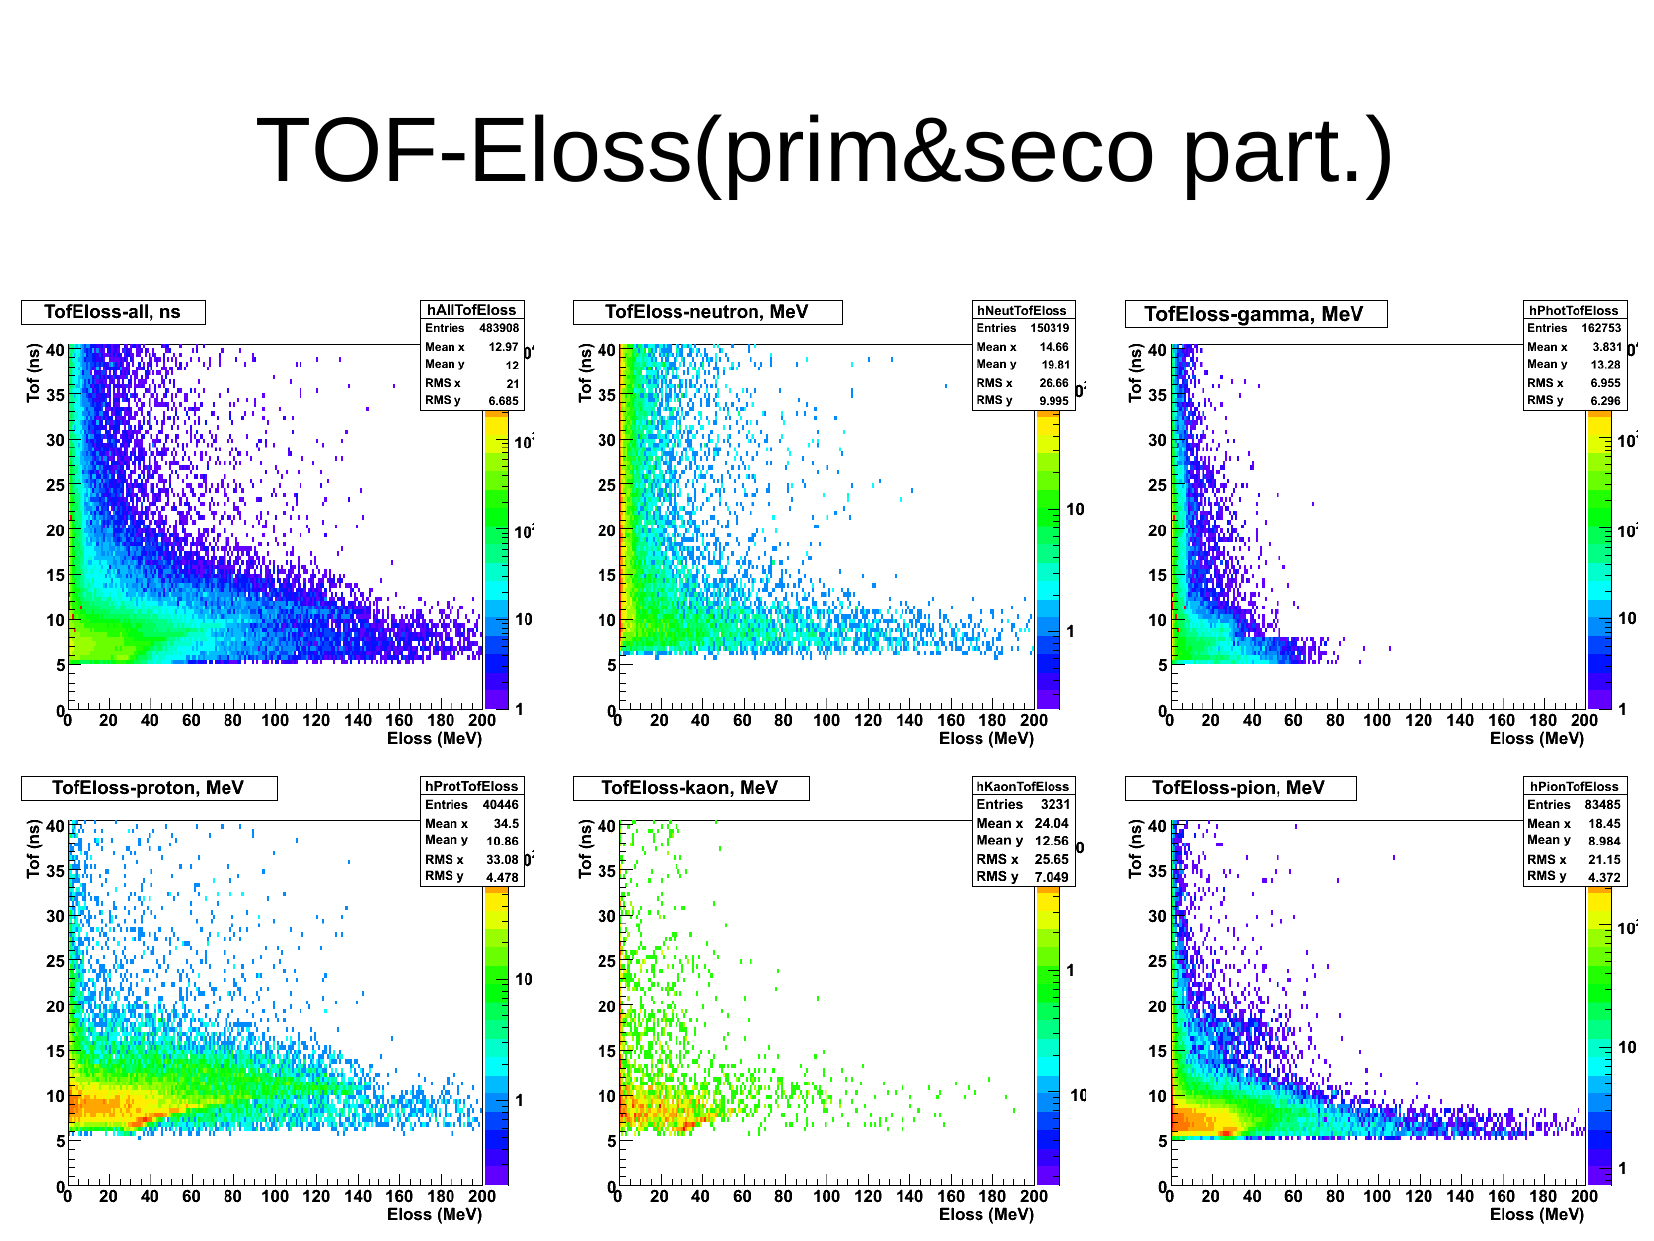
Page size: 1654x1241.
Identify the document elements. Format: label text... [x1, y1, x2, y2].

title TOF-Eloss(prim&seco part.) [82, 56, 1571, 249]
picture [0, 289, 1654, 1241]
